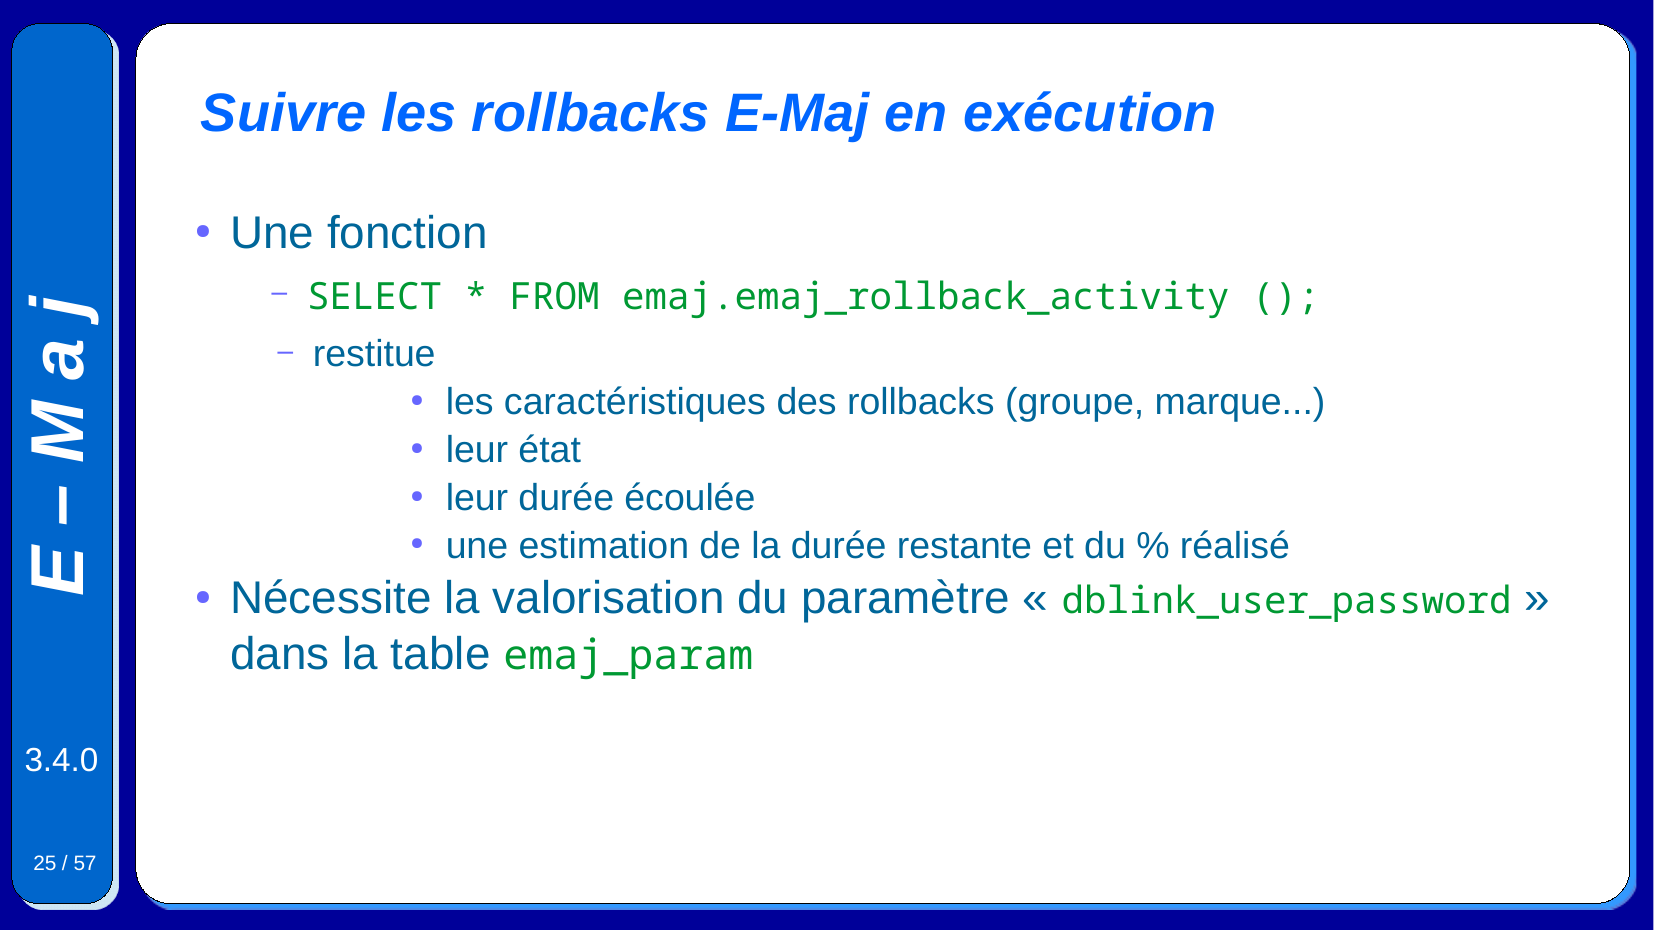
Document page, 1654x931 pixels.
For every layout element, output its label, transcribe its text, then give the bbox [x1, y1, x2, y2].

title Suivre les rollbacks E-Maj en exécution [200, 34, 1575, 191]
list Une fonction SELECT * FROM emaj.emaj_rollback_activity (); restitue les caractéristiques des rollbacks (groupe, marque...) leur état leur durée écoulée une estimation de la durée restante et du % réalisé Nécessite la valorisation du paramètre « dblink_user_password » dans la table emaj_param [177, 206, 1587, 827]
